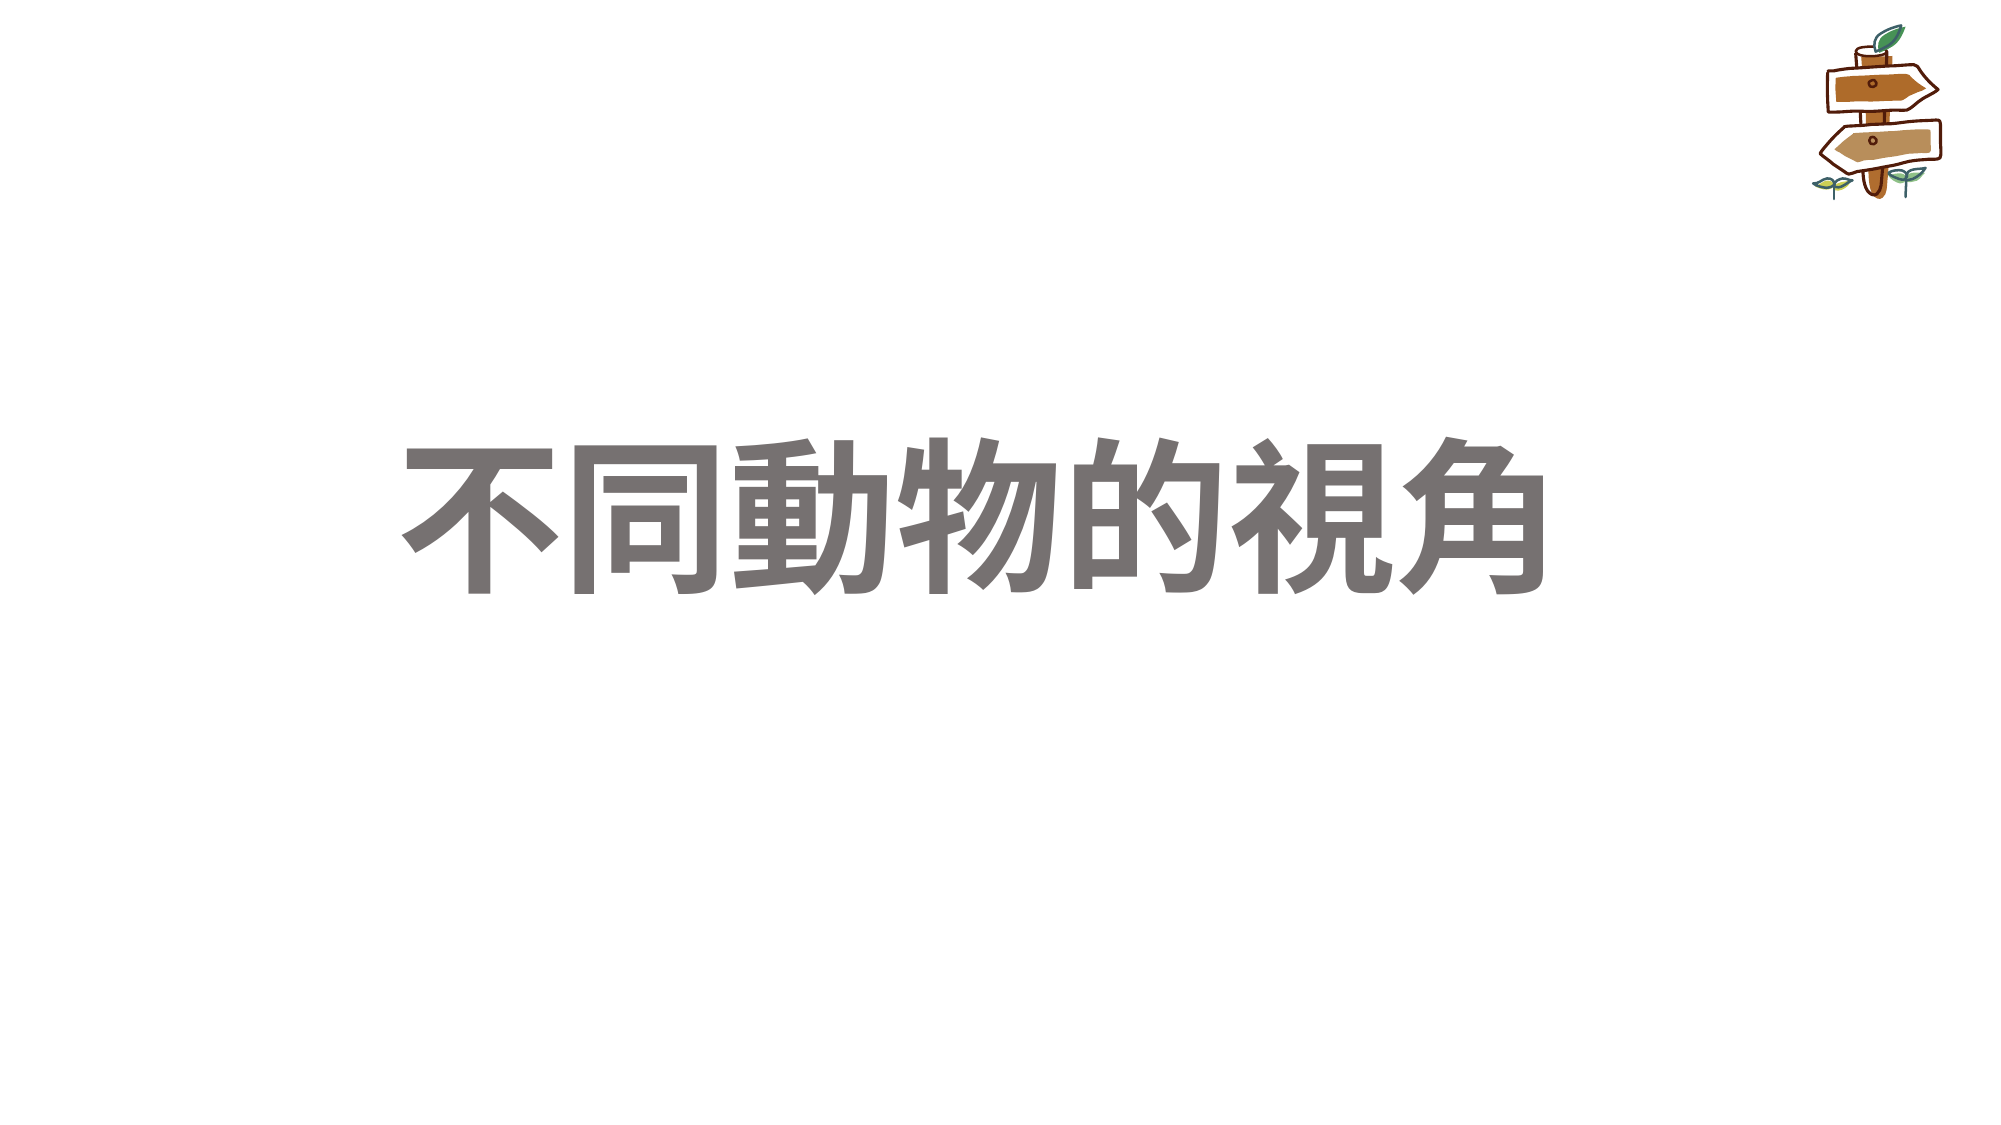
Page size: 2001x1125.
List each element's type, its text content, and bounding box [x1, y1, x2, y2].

text_box 不同動物的視角 [381, 404, 1618, 623]
picture [1811, 24, 1944, 201]
